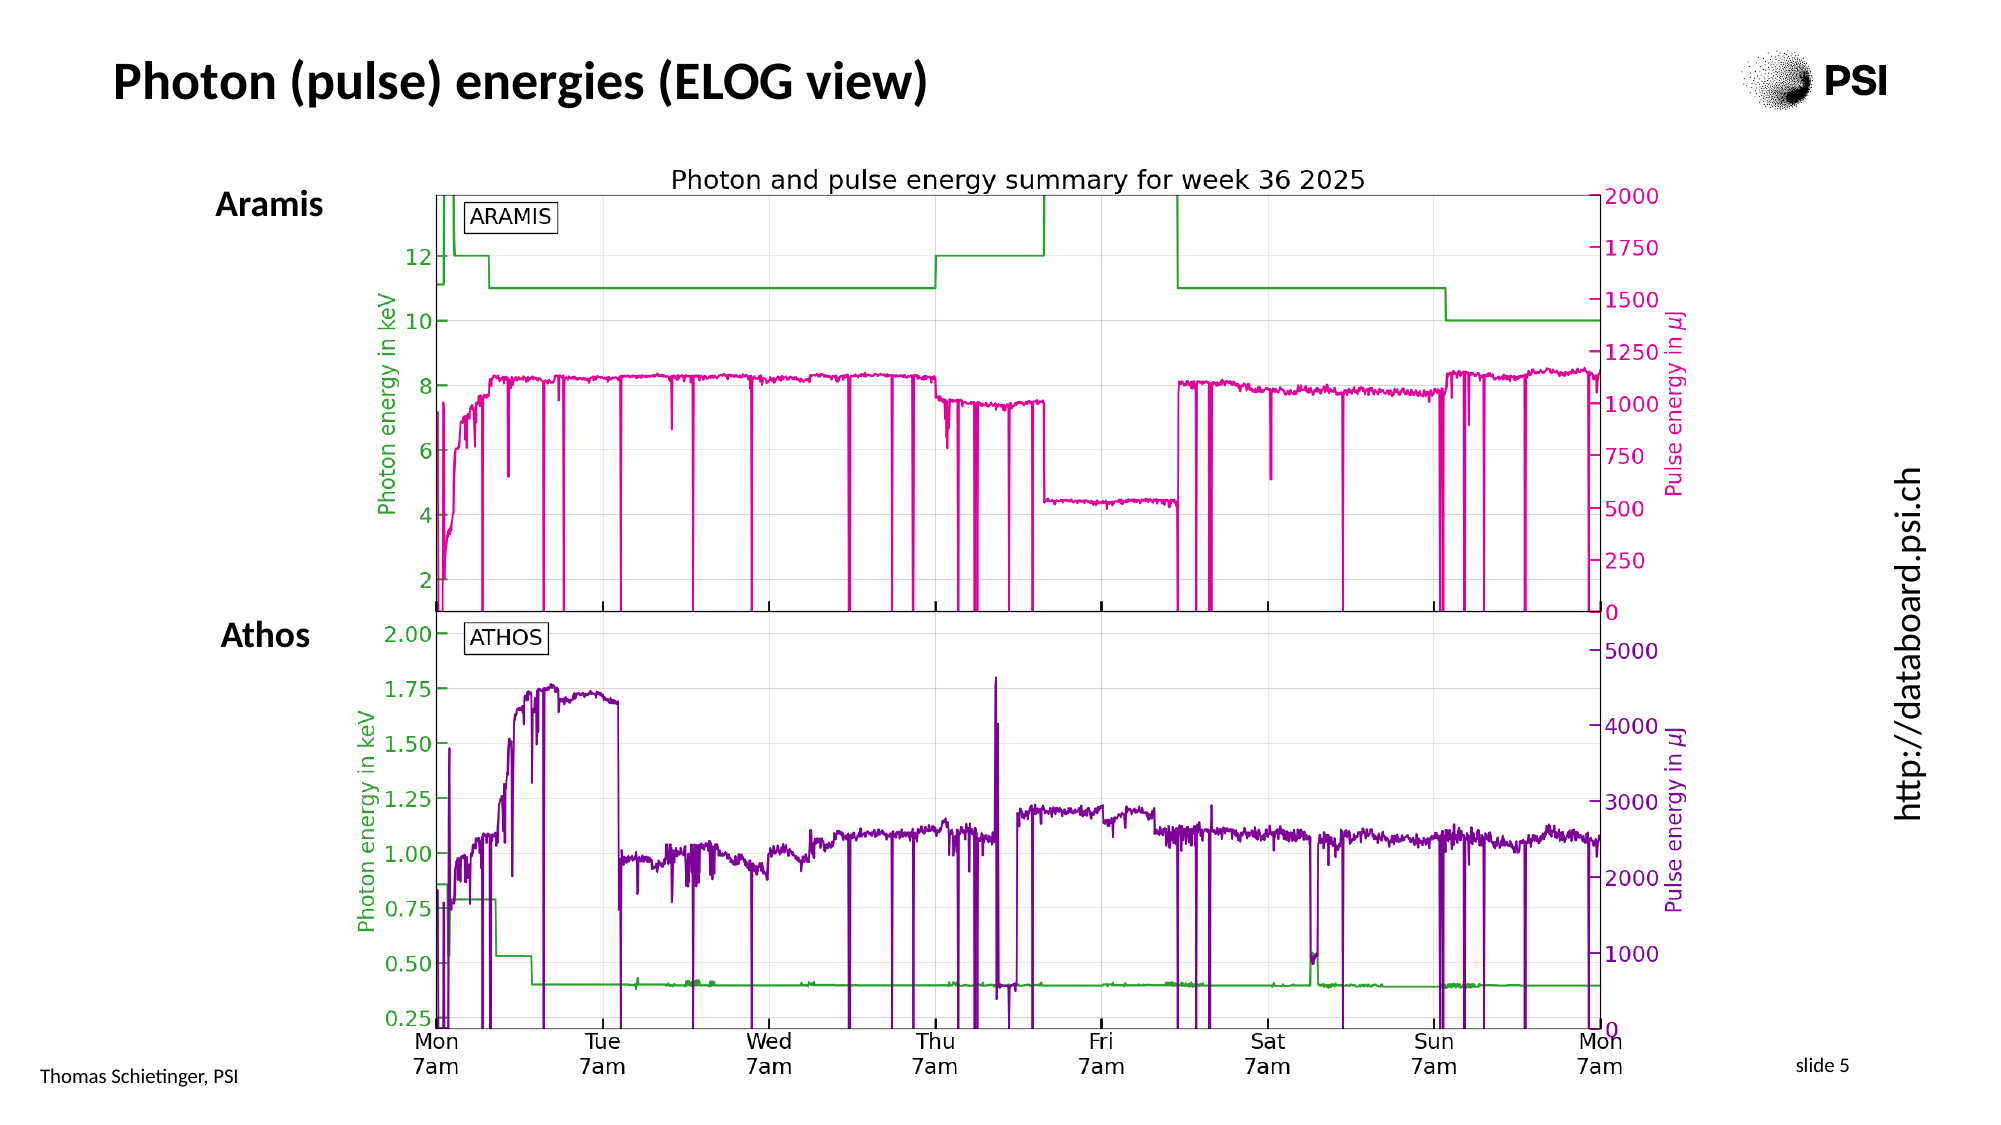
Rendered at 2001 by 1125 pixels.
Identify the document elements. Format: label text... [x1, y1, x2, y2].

text_box http://databoard.psi.ch [1884, 436, 1942, 838]
title Aramis [215, 179, 403, 236]
picture [248, 129, 1750, 1097]
title Photon (pulse) energies (ELOG view) [114, 45, 1585, 118]
title Athos [220, 610, 366, 667]
